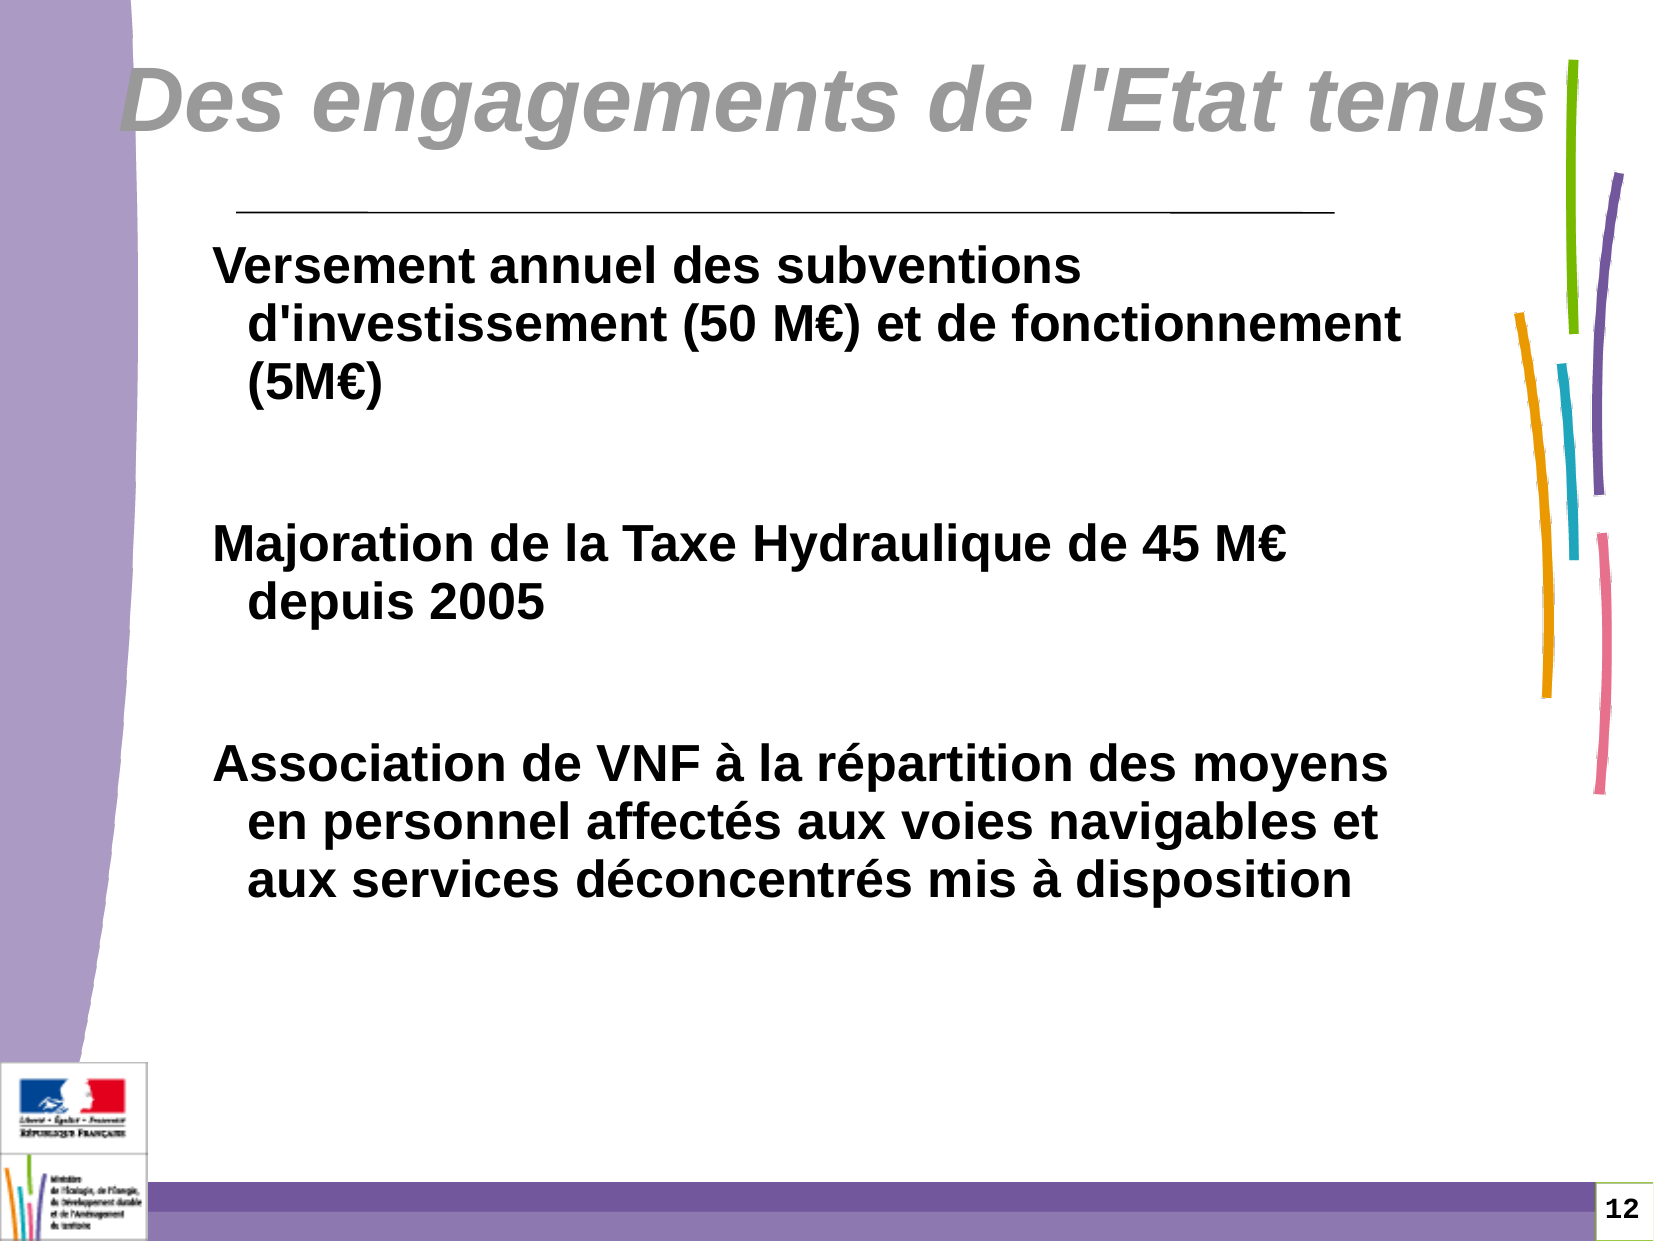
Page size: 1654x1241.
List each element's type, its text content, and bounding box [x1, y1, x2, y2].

title Des engagements de l'Etat tenus [118, 0, 1565, 206]
list Versement annuel des subventions d'investissement (50 M€) et de fonctionnement (5M€) Majoration de la Taxe Hydraulique de 45 M€ depuis 2005 Association de VNF à la répartition des moyens en personnel affectés aux voies navigables et aux services déconcentrés mis à disposition [177, 236, 1447, 1108]
picture [0, 0, 1654, 1241]
